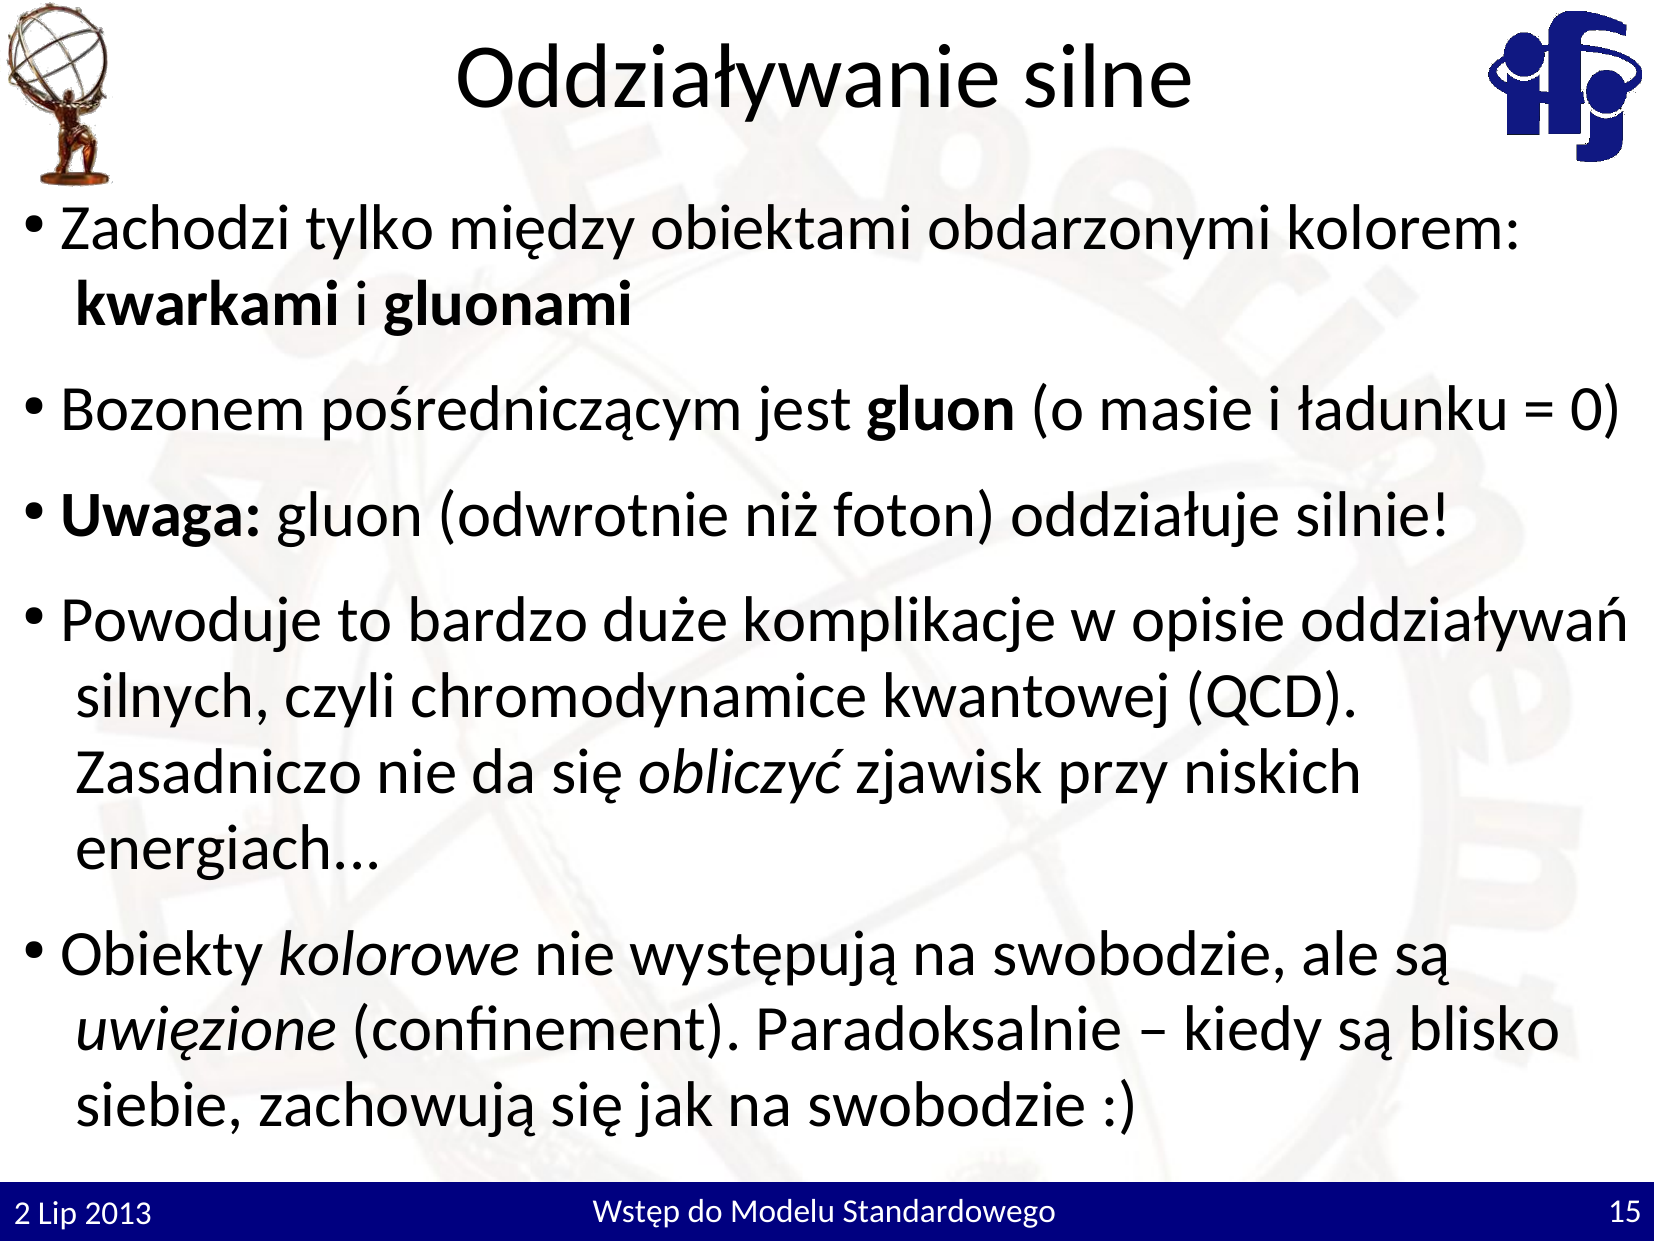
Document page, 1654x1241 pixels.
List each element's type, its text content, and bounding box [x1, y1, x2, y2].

list Zachodzi tylko między obiektami obdarzonymi kolorem: kwarkami i gluonami Bozonem pośredniczącym jest gluon (o masie i ładunku = 0) Uwaga: gluon (odwrotnie niż foton) oddziałuje silnie! Powoduje to bardzo duże komplikacje w opisie oddziaływań silnych, czyli chromodynamice kwantowej (QCD). Zasadniczo nie da się obliczyć zjawisk przy niskich energiach... Obiekty kolorowe nie występują na swobodzie, ale są uwięzione (confinement). Paradoksalnie – kiedy są blisko siebie, zachowują się jak na swobodzie :) [19, 187, 1636, 1171]
title Oddziaływanie silne [75, 0, 1575, 150]
picture [0, 0, 1654, 1182]
